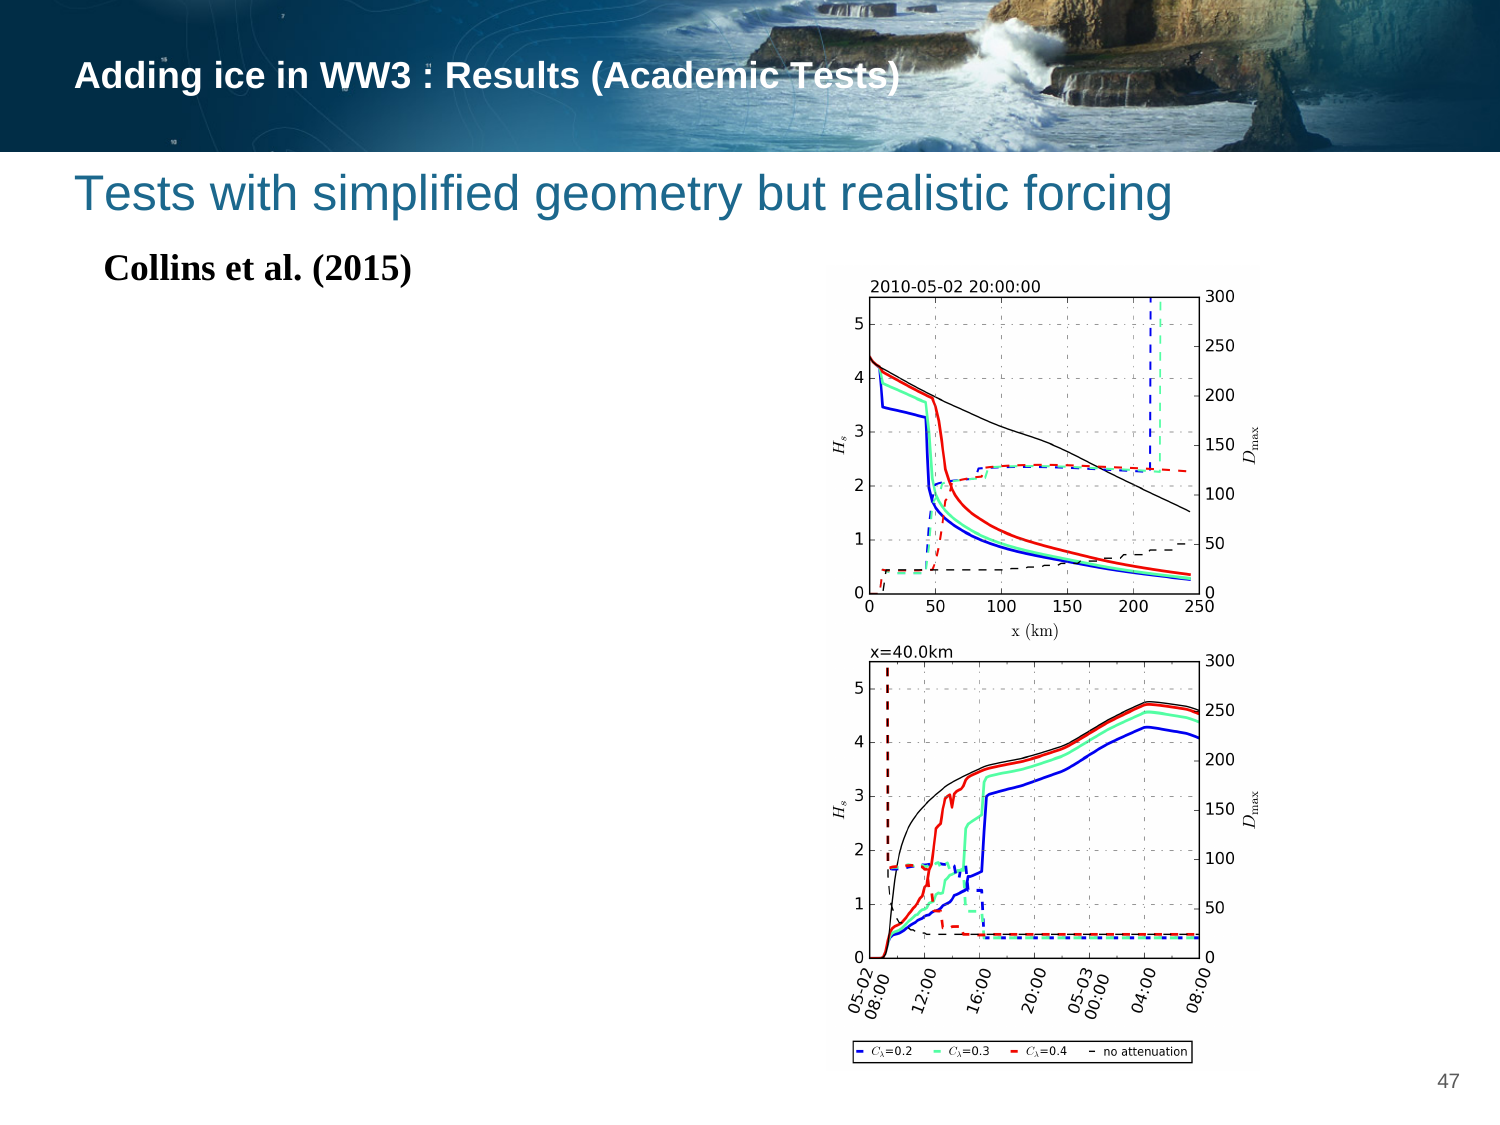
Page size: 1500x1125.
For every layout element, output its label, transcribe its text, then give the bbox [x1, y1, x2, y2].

title Adding ice in WW3 : Results (Academic Tests) [59, 29, 1093, 119]
picture [0, 0, 1500, 152]
title Tests with simplified geometry but realistic forcing [59, 102, 1244, 278]
picture [826, 265, 1260, 1071]
text_box Collins et al. (2015) [88, 240, 709, 301]
